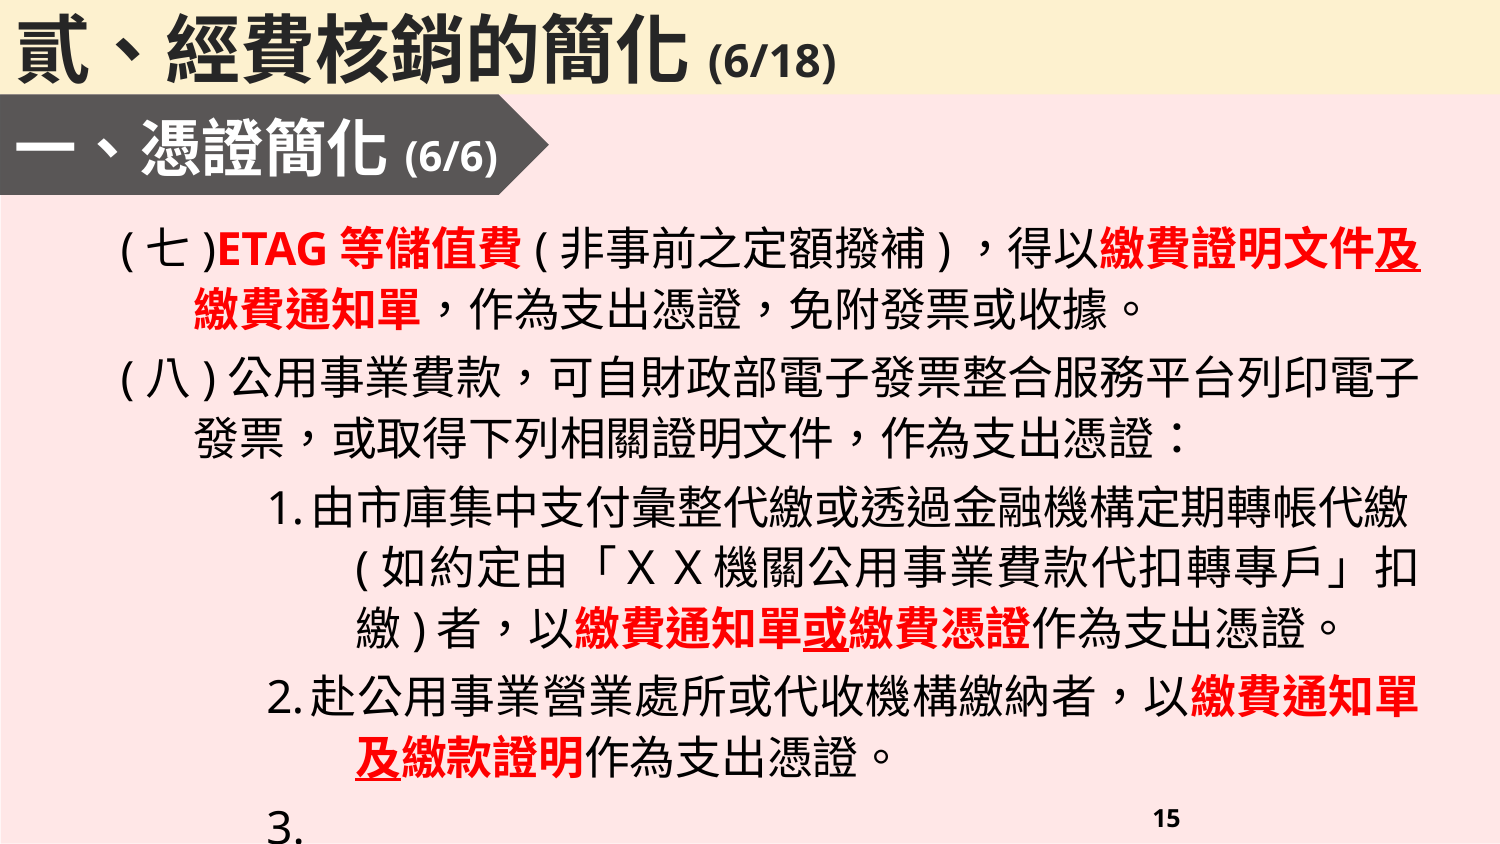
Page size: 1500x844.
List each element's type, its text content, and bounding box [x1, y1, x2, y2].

text_box 貳、經費核銷的簡化(6/18) [0, 0, 1500, 95]
text_box 一、憑證簡化(6/6) [0, 97, 529, 195]
text_box 14 [1137, 671, 1498, 844]
text_box (七)ETAG等儲值費(非事前之定額撥補)，得以繳費證明文件及繳費通知單，作為支出憑證，免附發票或收據。 (八)公用事業費款，可自財政部電子發票整合服務平台列印電子發票，或取得下列相關證明文件，作為支出憑證： 由市庫集中支付彙整代繳或透過金融機構定期轉帳代繳(如約定由「ＸＸ機關公用事業費款代扣轉專戶」扣繳)者，以繳費通知單或繳費憑證作為支出憑證。 赴公用事業營業處所或代收機構繳納者，以繳費通知單及繳款證明作為支出憑證。 [105, 206, 1436, 775]
text_box [0, 94, 1500, 844]
